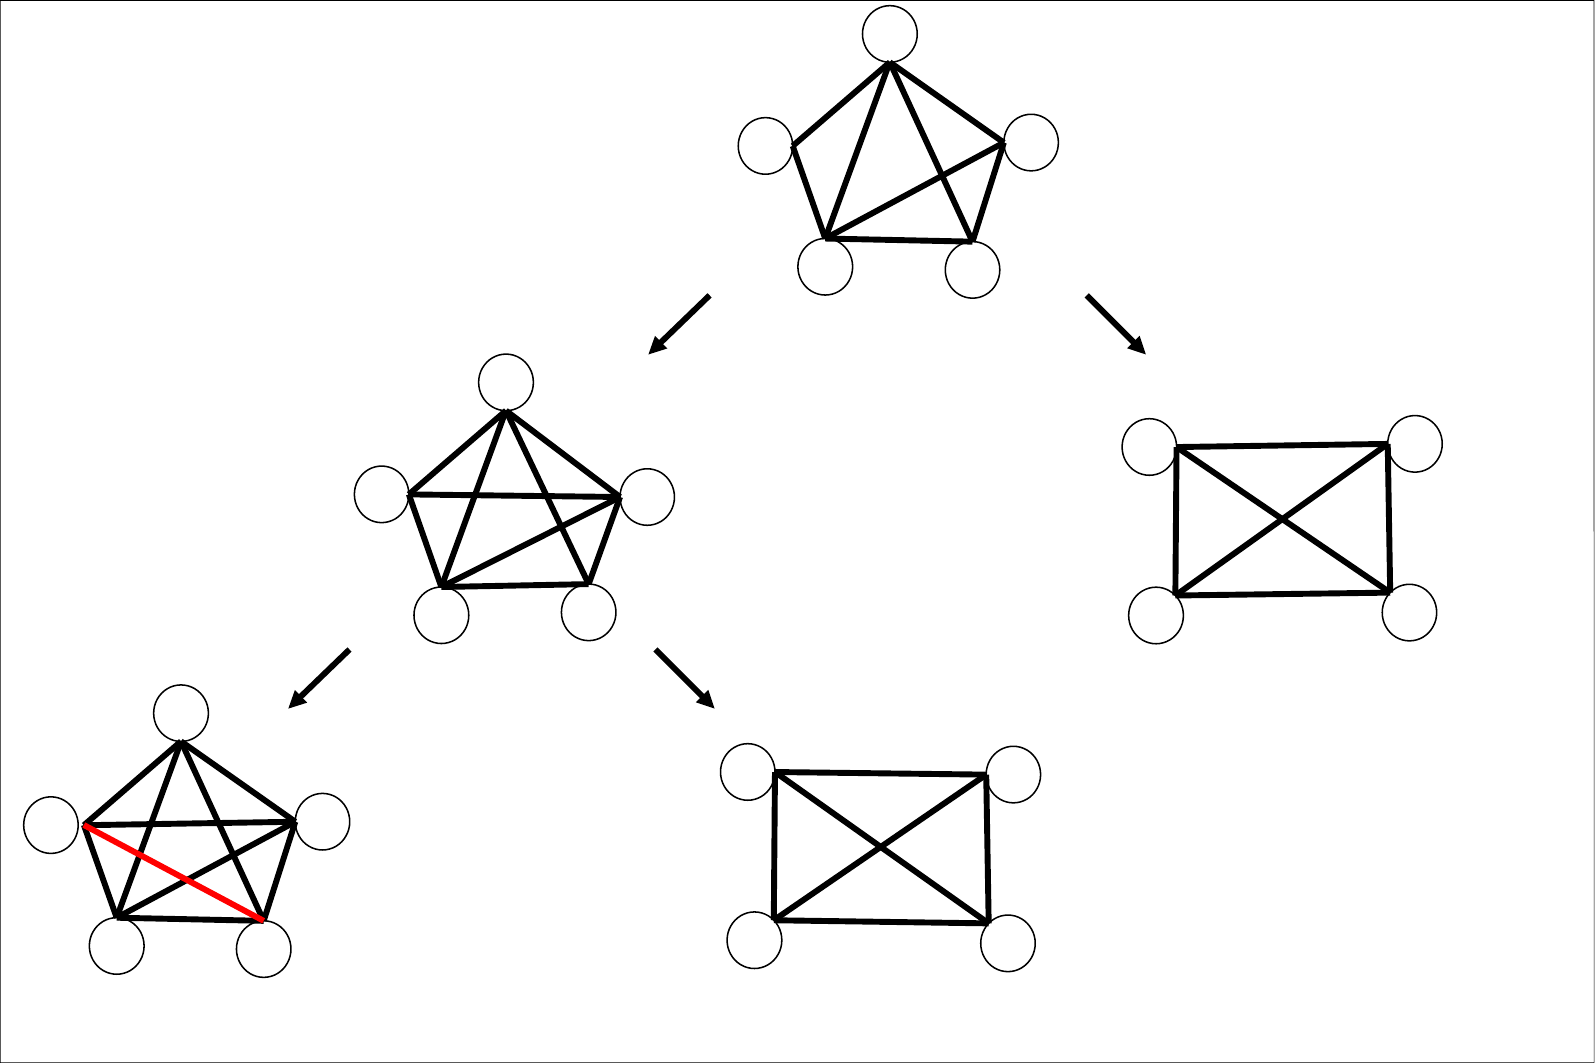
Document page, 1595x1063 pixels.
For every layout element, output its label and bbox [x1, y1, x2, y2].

text_box [478, 354, 534, 411]
text_box [797, 238, 853, 296]
text_box [354, 466, 409, 523]
text_box [1004, 114, 1059, 171]
text_box [1128, 587, 1184, 644]
text_box [727, 911, 782, 969]
text_box [236, 921, 291, 978]
text_box [295, 793, 350, 850]
text_box [561, 584, 616, 641]
text_box [862, 5, 918, 62]
text_box [413, 587, 469, 644]
text_box [153, 684, 209, 741]
text_box [980, 915, 1036, 972]
text_box [89, 917, 145, 975]
text_box [23, 796, 79, 854]
text_box [1382, 584, 1437, 641]
text_box [1122, 418, 1177, 476]
text_box [986, 746, 1041, 803]
text_box [1387, 415, 1443, 473]
text_box [738, 117, 793, 175]
text_box [945, 241, 1000, 299]
text_box [620, 468, 675, 526]
text_box [720, 743, 775, 801]
